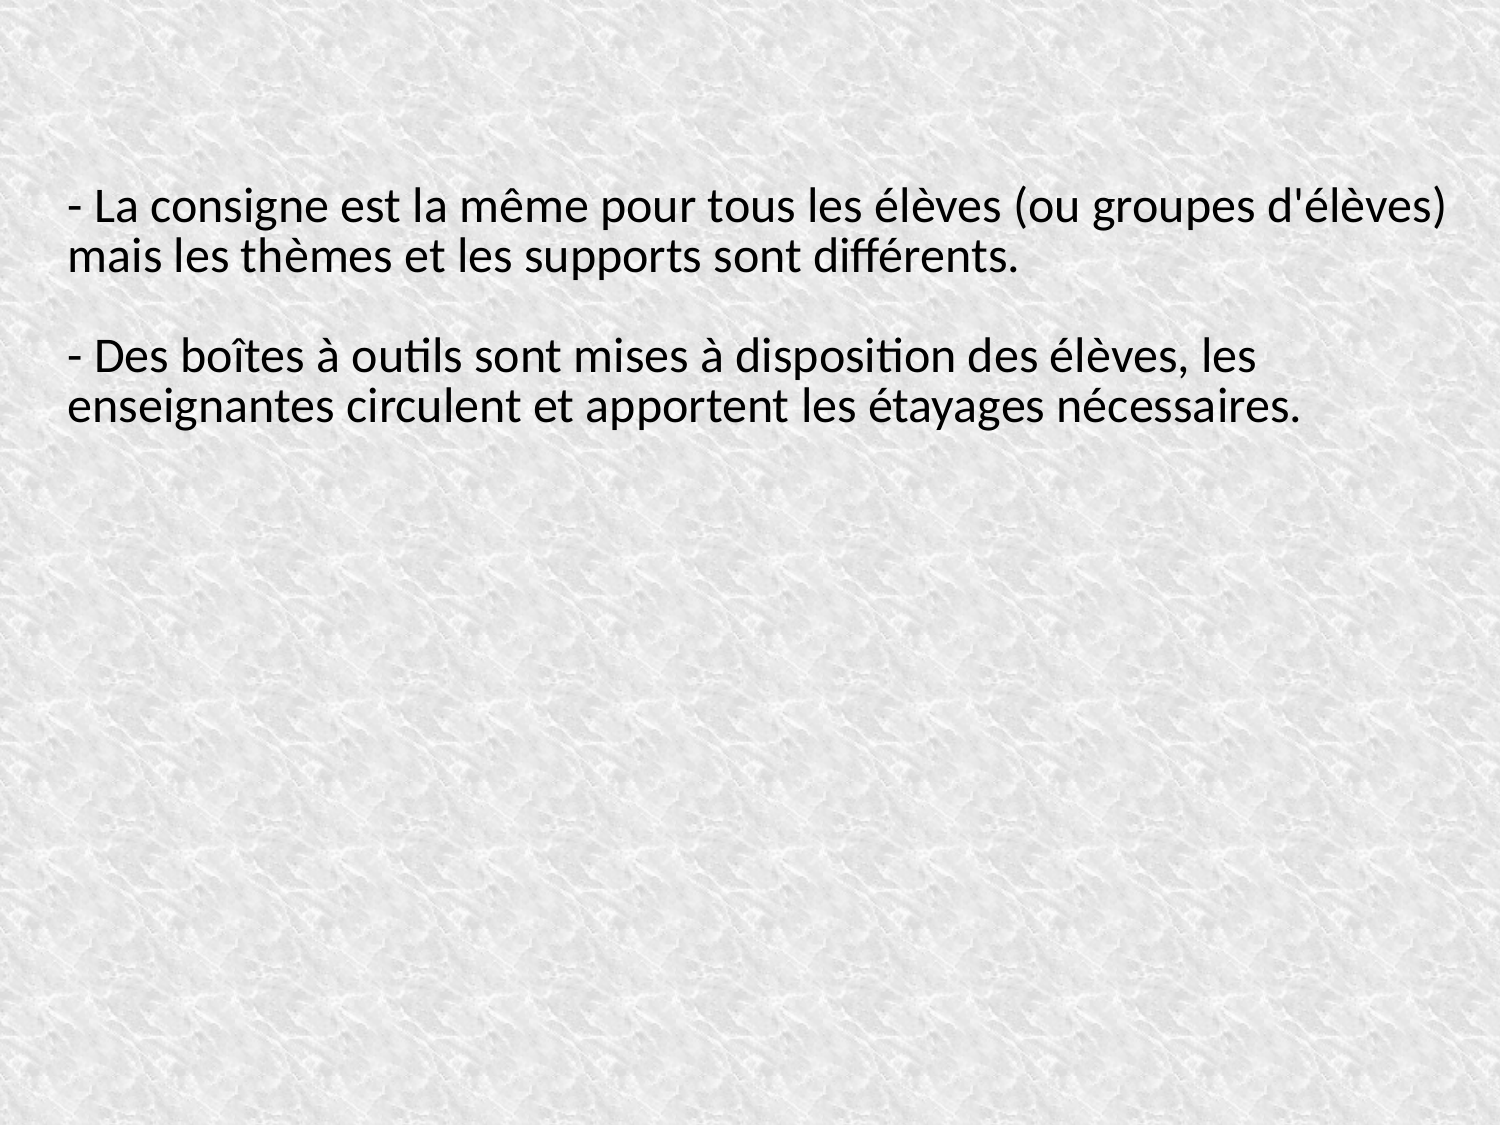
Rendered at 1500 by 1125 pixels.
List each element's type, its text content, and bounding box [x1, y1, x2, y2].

text_box - La consigne est la même pour tous les élèves (ou groupes d'élèves) mais les thèmes et les supports sont différents. - Des boîtes à outils sont mises à disposition des élèves, les enseignantes circulent et apportent les étayages nécessaires. [53, 94, 1500, 517]
picture [0, 0, 1500, 1125]
